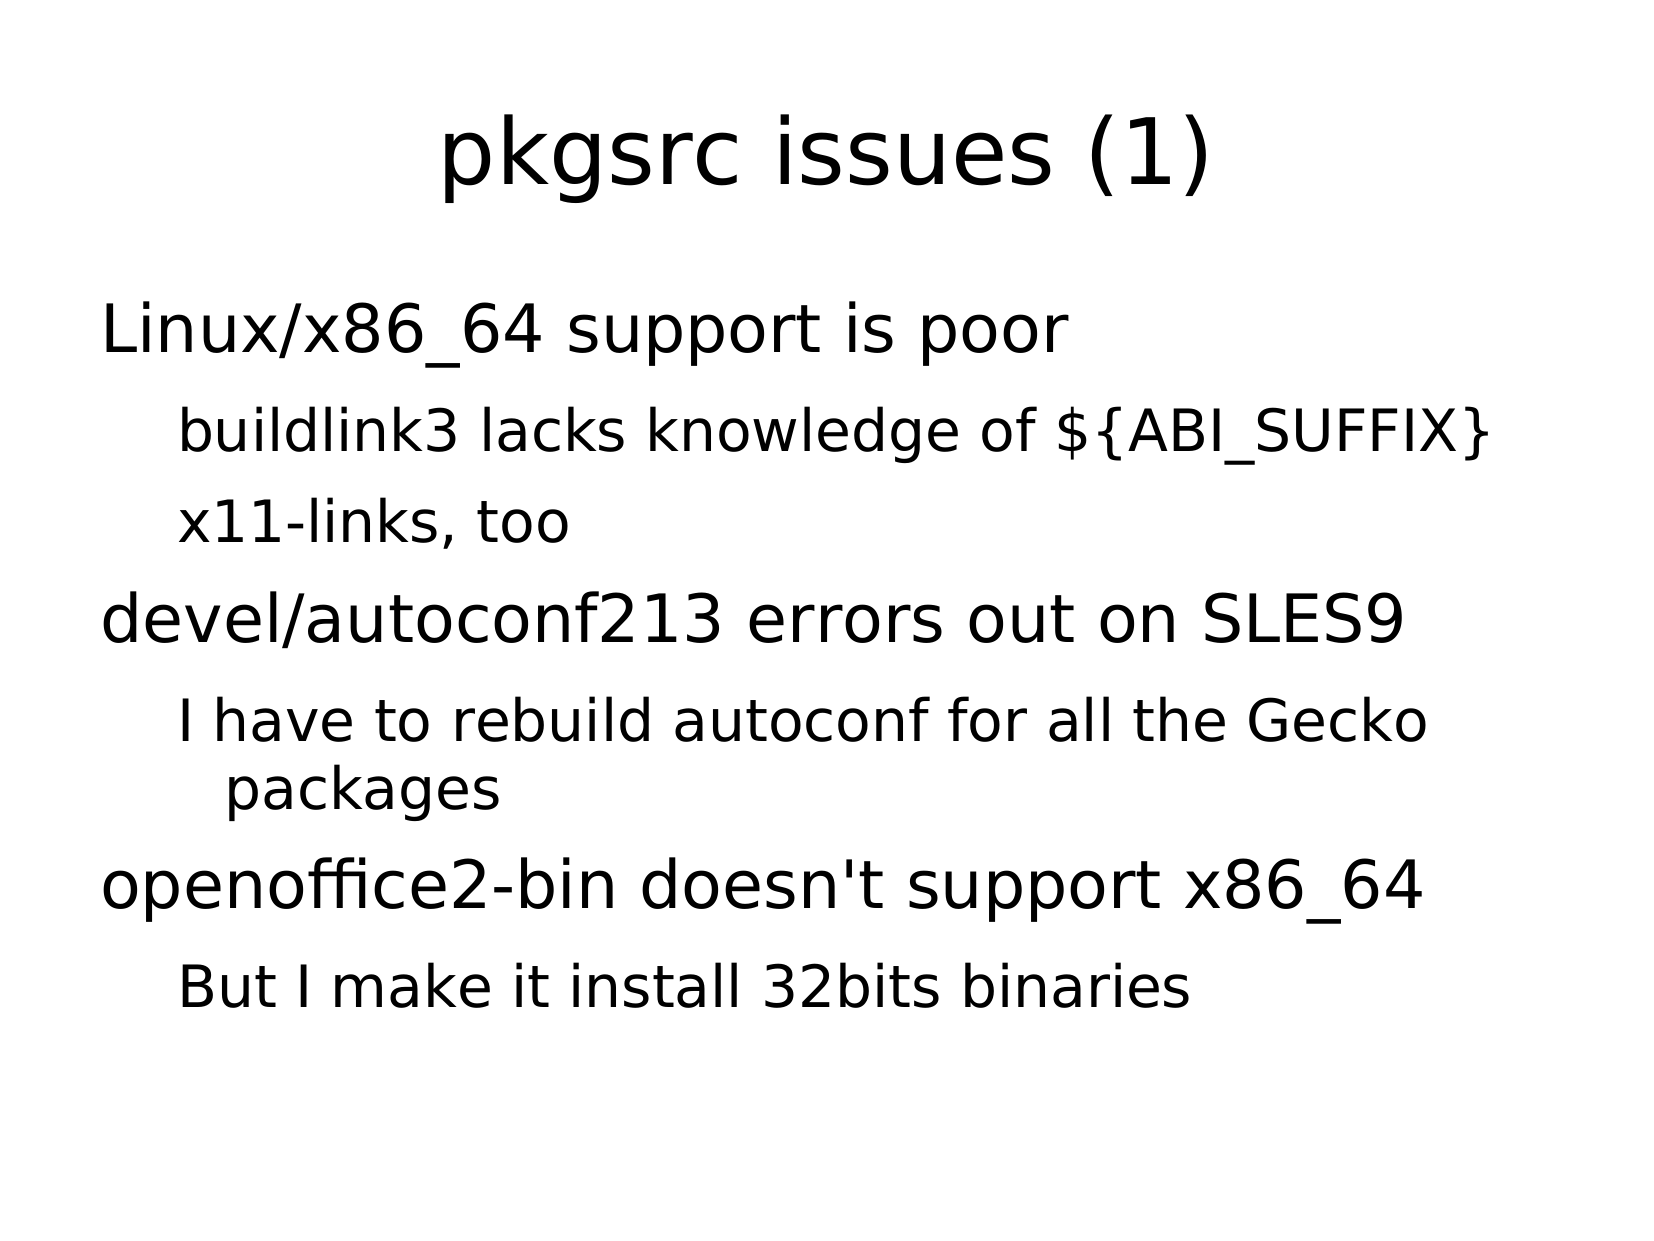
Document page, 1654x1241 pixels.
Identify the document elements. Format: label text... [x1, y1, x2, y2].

title pkgsrc issues (1) [82, 49, 1571, 257]
list Linux/x86_64 support is poor buildlink3 lacks knowledge of ${ABI_SUFFIX} x11-links, too devel/autoconf213 errors out on SLES9 I have to rebuild autoconf for all the Gecko packages openoffice2-bin doesn't support x86_64 But I make it install 32bits binaries [82, 290, 1571, 1109]
